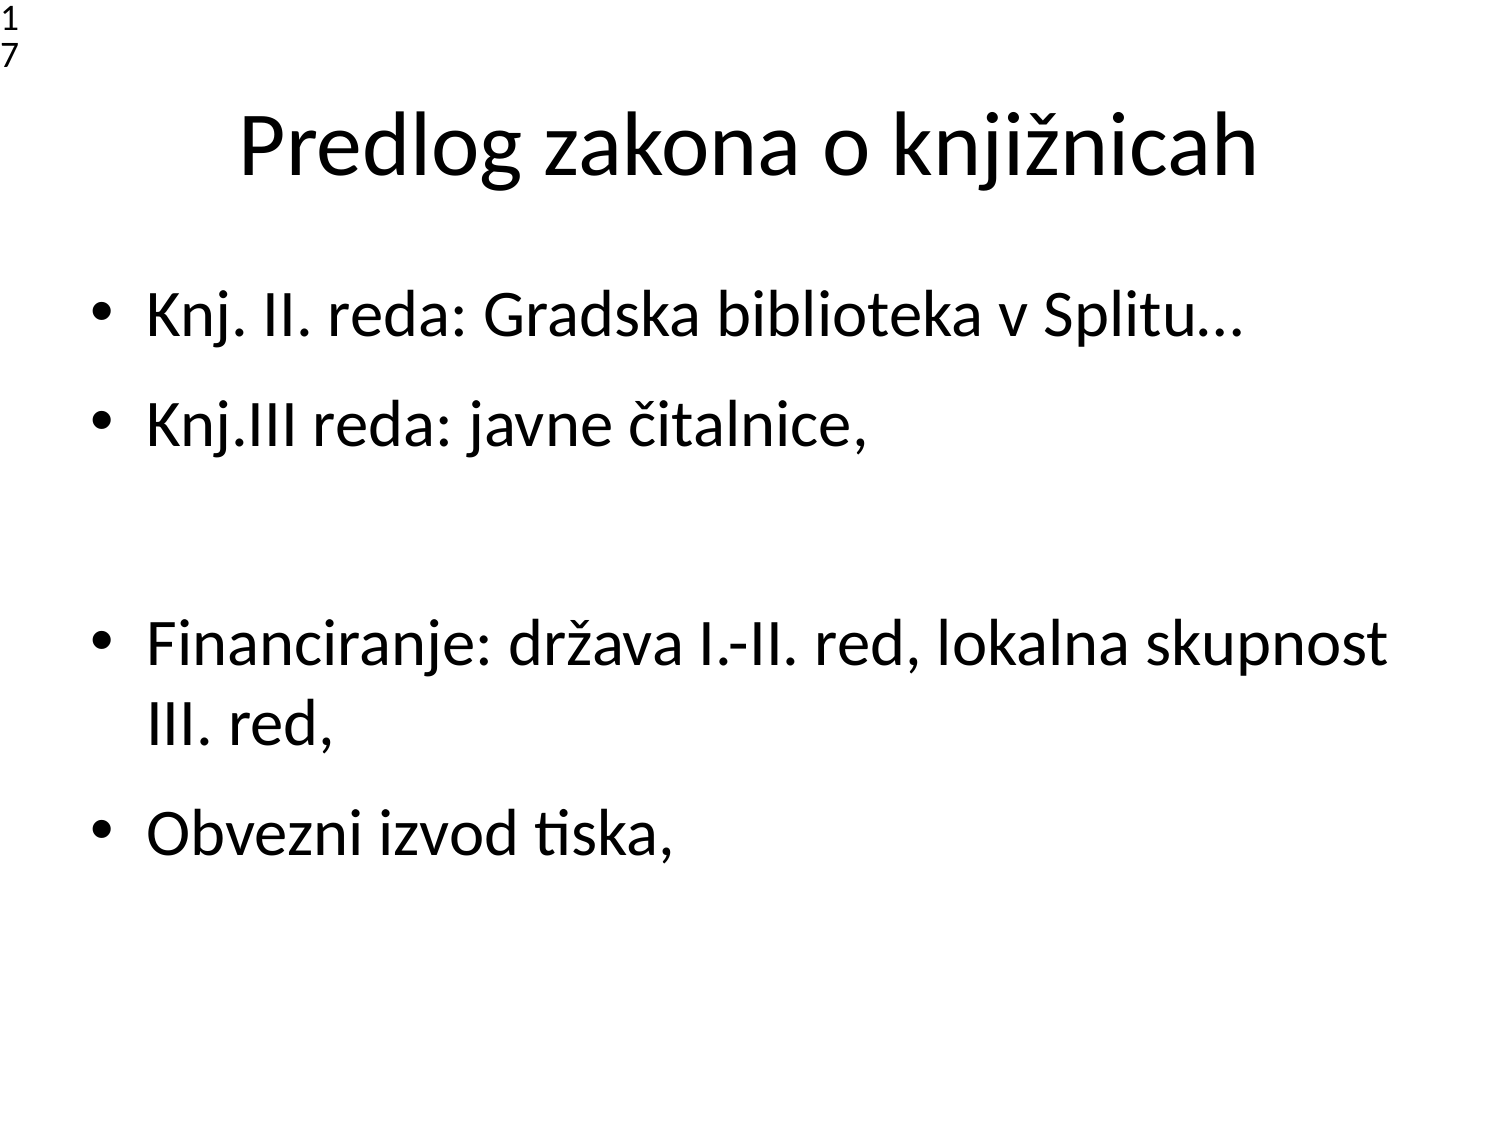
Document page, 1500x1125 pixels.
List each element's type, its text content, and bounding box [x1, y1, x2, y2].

list Knj. II. reda: Gradska biblioteka v Splitu… Knj.III reda: javne čitalnice, Financiranje: država I.-II. red, lokalna skupnost III. red, Obvezni izvod tiska, [75, 262, 1425, 1005]
title Predlog zakona o knjižnicah [75, 45, 1425, 233]
